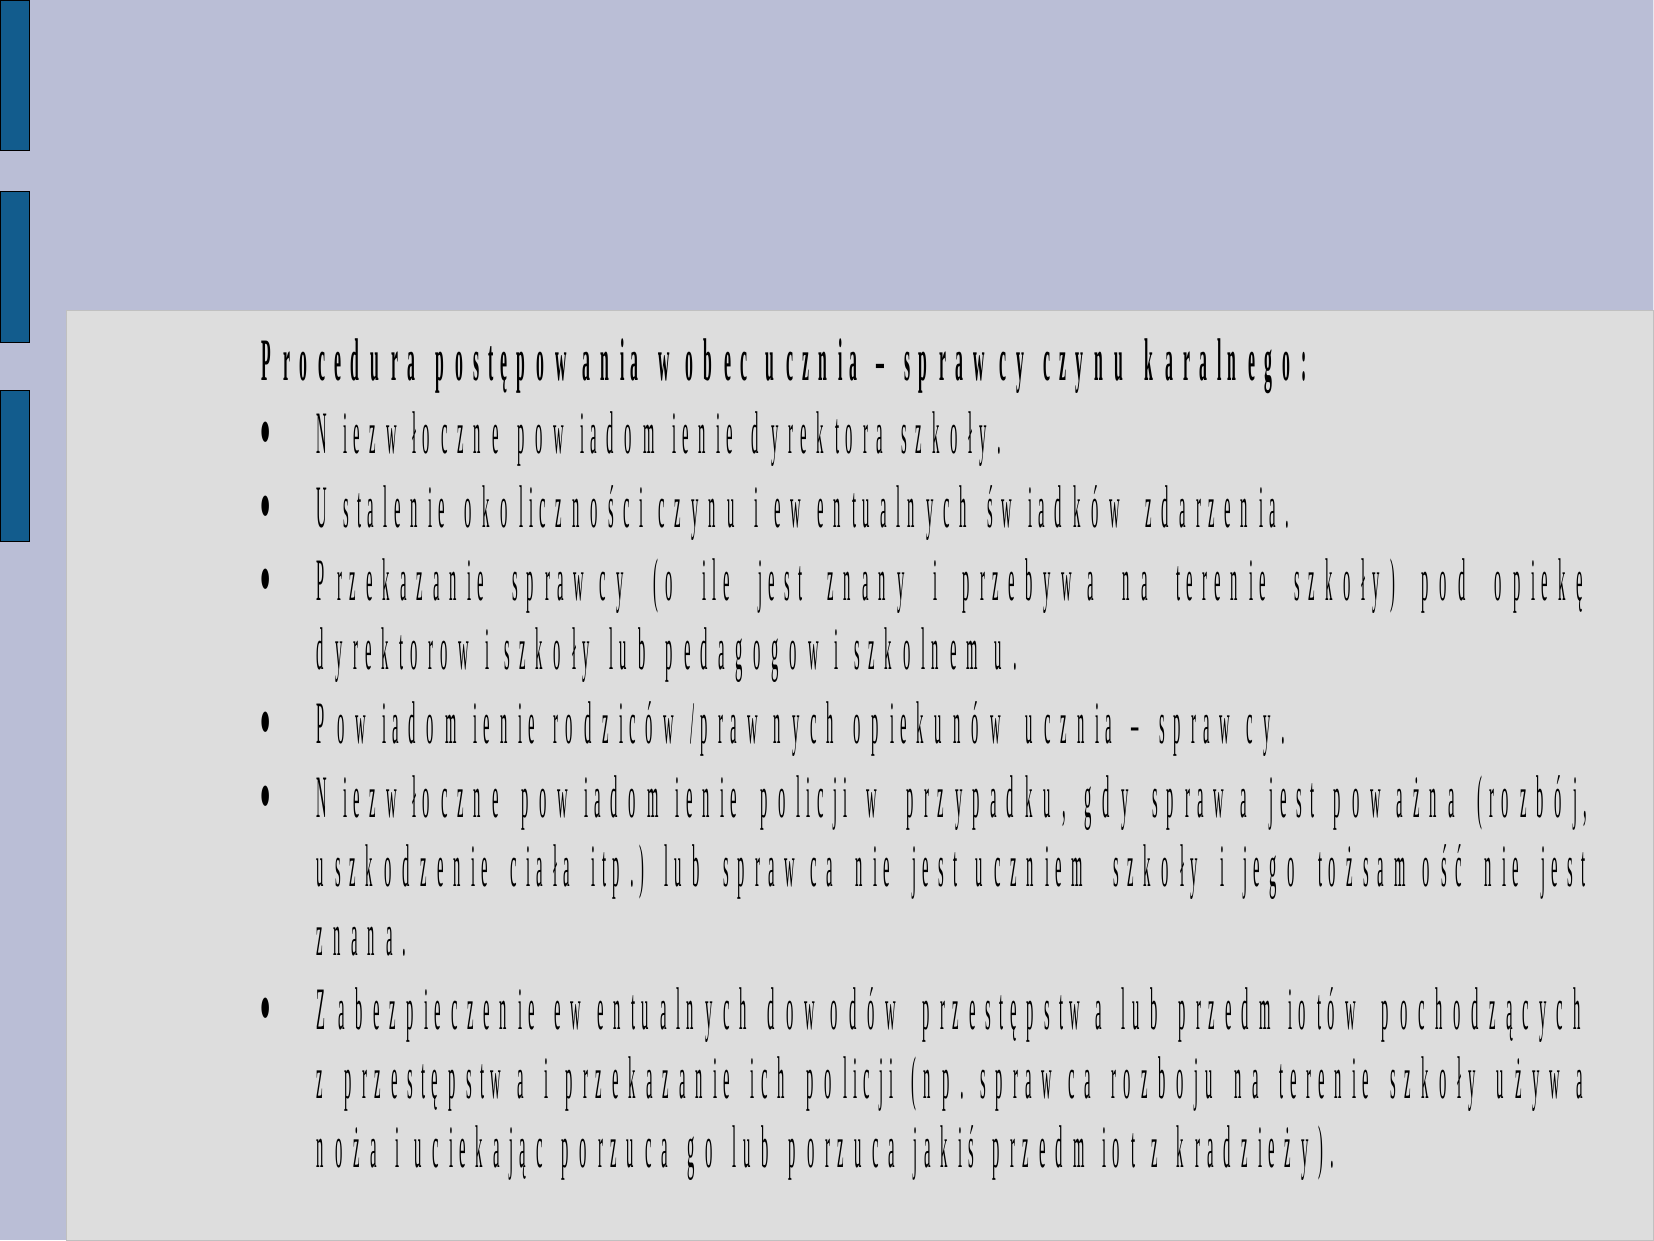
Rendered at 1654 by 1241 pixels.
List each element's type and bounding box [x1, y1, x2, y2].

picture [206, 324, 1595, 1182]
